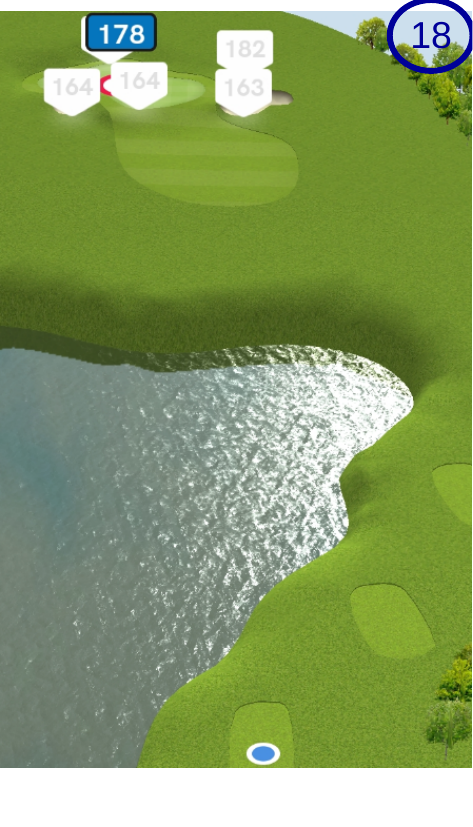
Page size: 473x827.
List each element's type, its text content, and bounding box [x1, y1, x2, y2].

picture [463, 11, 472, 26]
text_box 18 [389, 0, 473, 71]
picture [0, 11, 472, 768]
